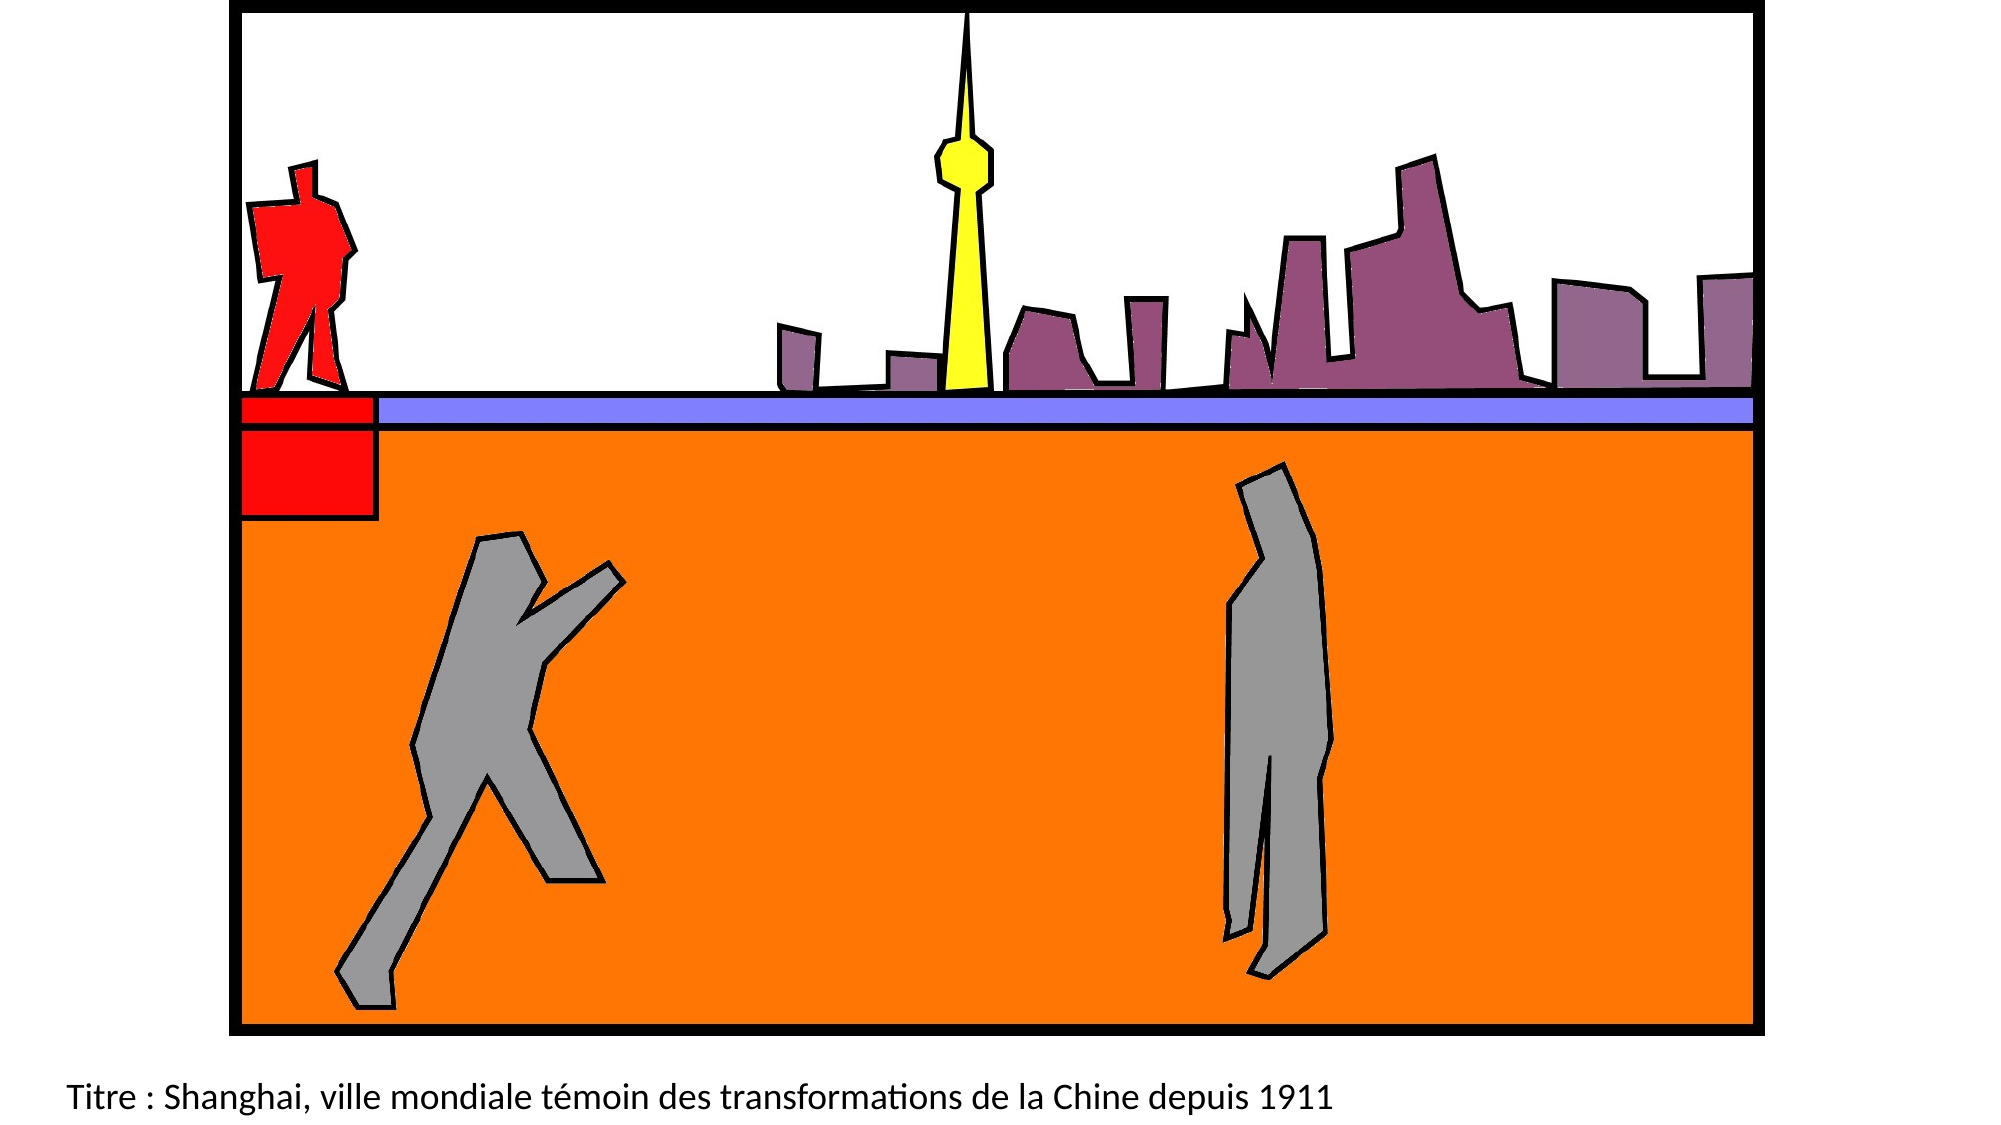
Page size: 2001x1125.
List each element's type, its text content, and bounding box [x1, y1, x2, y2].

picture [229, 0, 1765, 1036]
text_box Titre : Shanghai, ville mondiale témoin des transformations de la Chine depuis 1911 [51, 1064, 1799, 1125]
